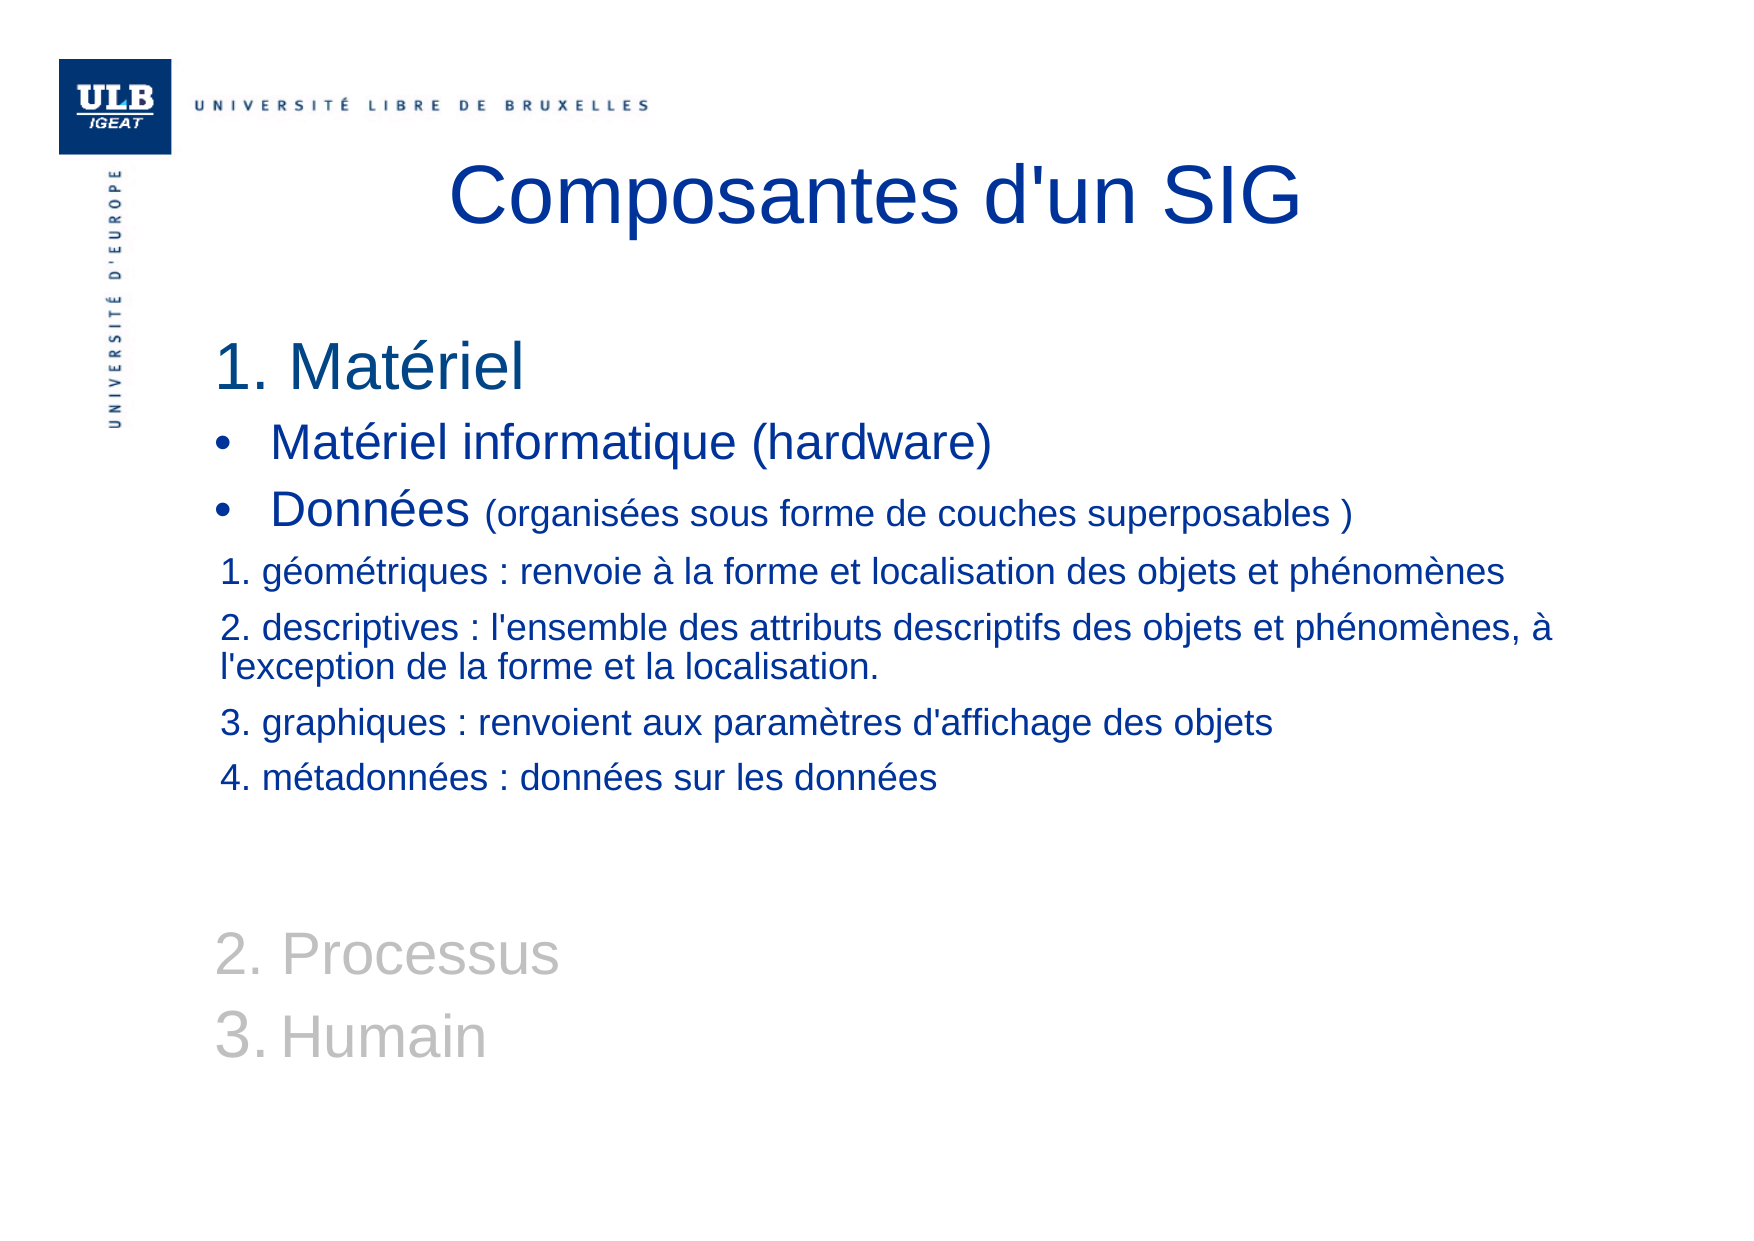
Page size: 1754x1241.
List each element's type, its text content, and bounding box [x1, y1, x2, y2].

title Composantes d'un SIG [140, 79, 1613, 315]
list 1. Matériel Matériel informatique (hardware) Données (organisées sous forme de couches superposables ) 1. géométriques : renvoie à la forme et localisation des objets et phénomènes 2. descriptives : l'ensemble des attributs descriptifs des objets et phénomènes, à l'exception de la forme et la localisation. 3. graphiques : renvoient aux paramètres d'affichage des objets 4. métadonnées : données sur les données 2. Processus 3. Humain [164, 272, 1637, 1241]
picture [59, 59, 1695, 1182]
